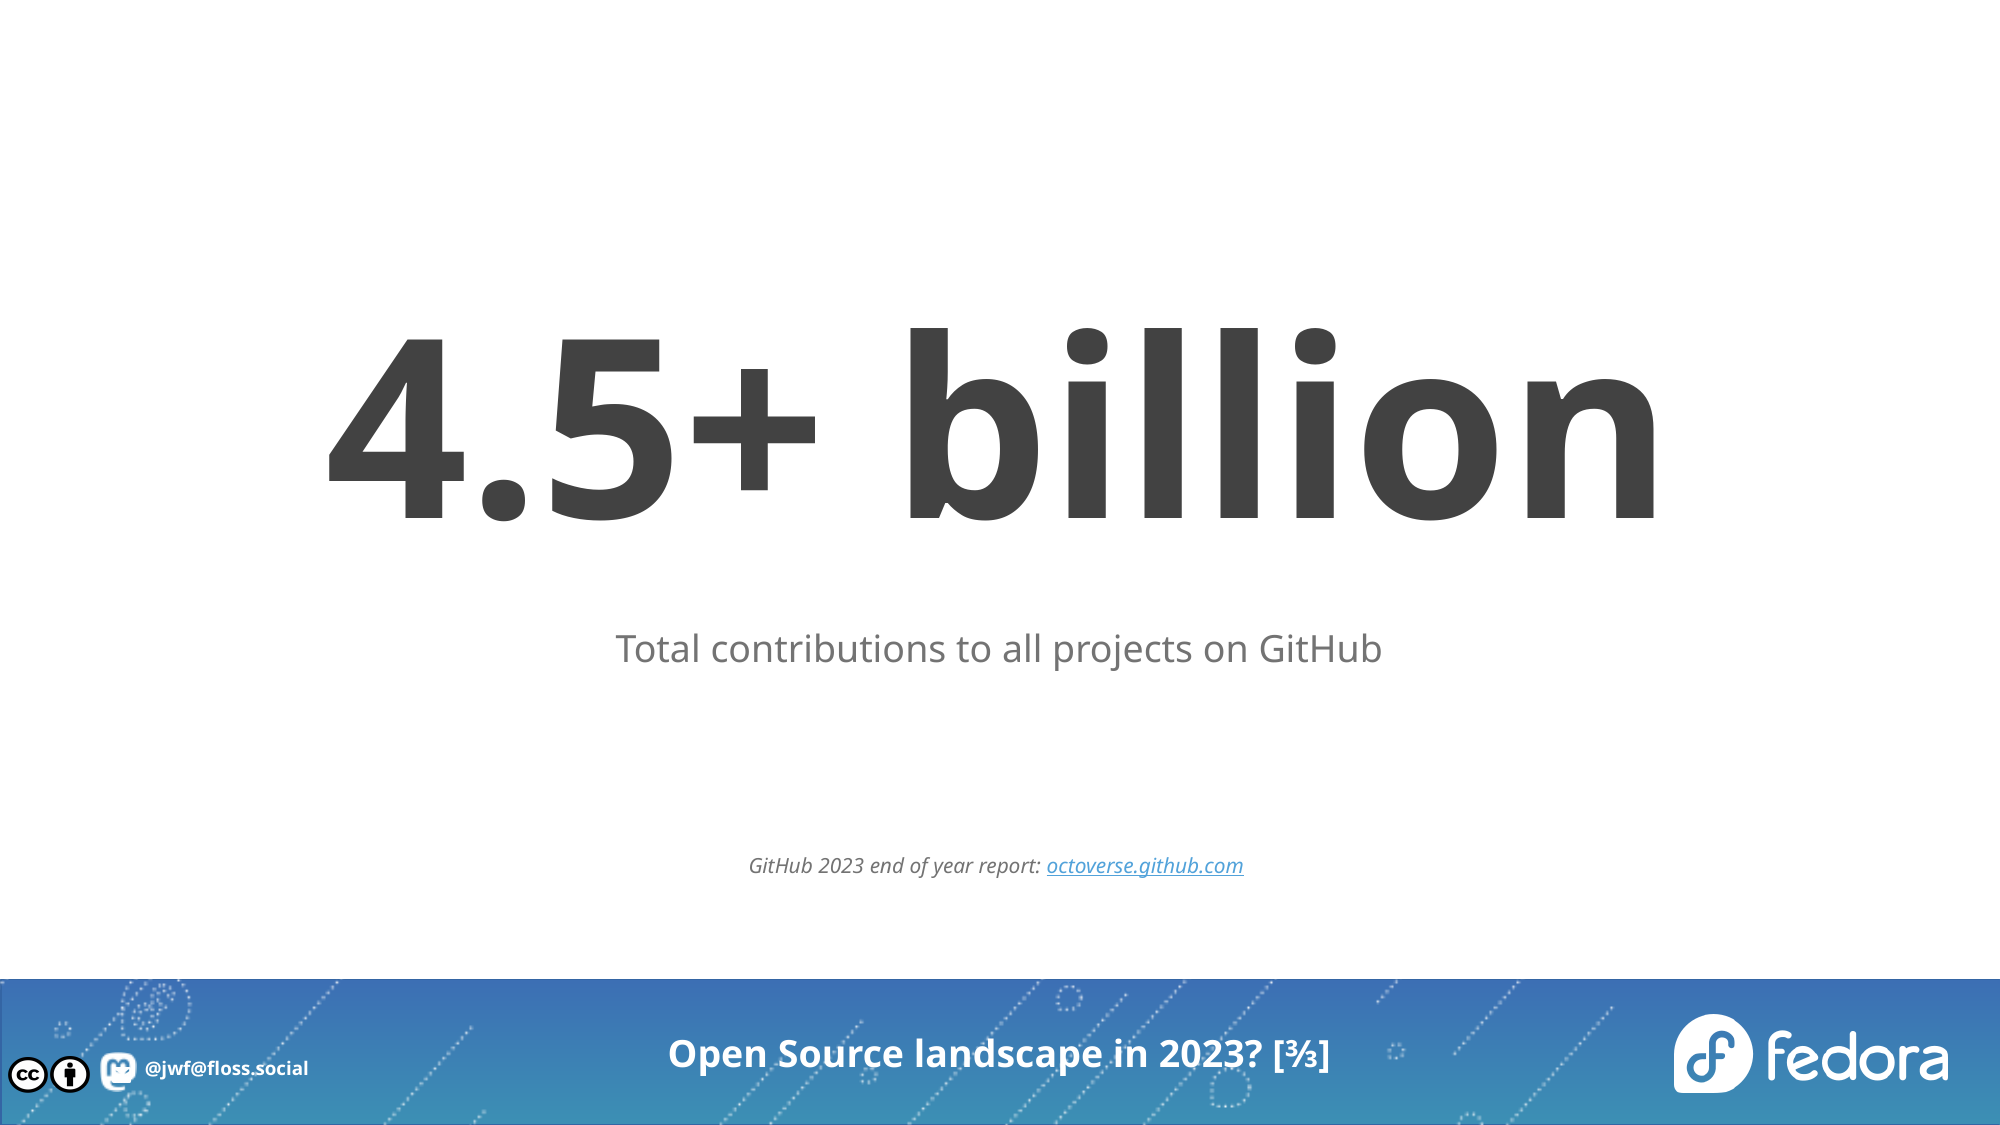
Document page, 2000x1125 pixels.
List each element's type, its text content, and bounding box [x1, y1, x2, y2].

picture [0, 585, 1661, 1125]
picture [1674, 1014, 1948, 1093]
list @jwf@floss.social [135, 1047, 319, 1084]
text_box Total contributions to all projects on GitHub [109, 603, 1890, 747]
text_box GitHub 2023 end of year report: octoverse.github.com [608, 833, 1384, 904]
subtitle Open Source landscape in 2023? [3⁄3] [337, 1018, 1663, 1077]
text_box 4.5+ billion [109, 105, 1890, 583]
